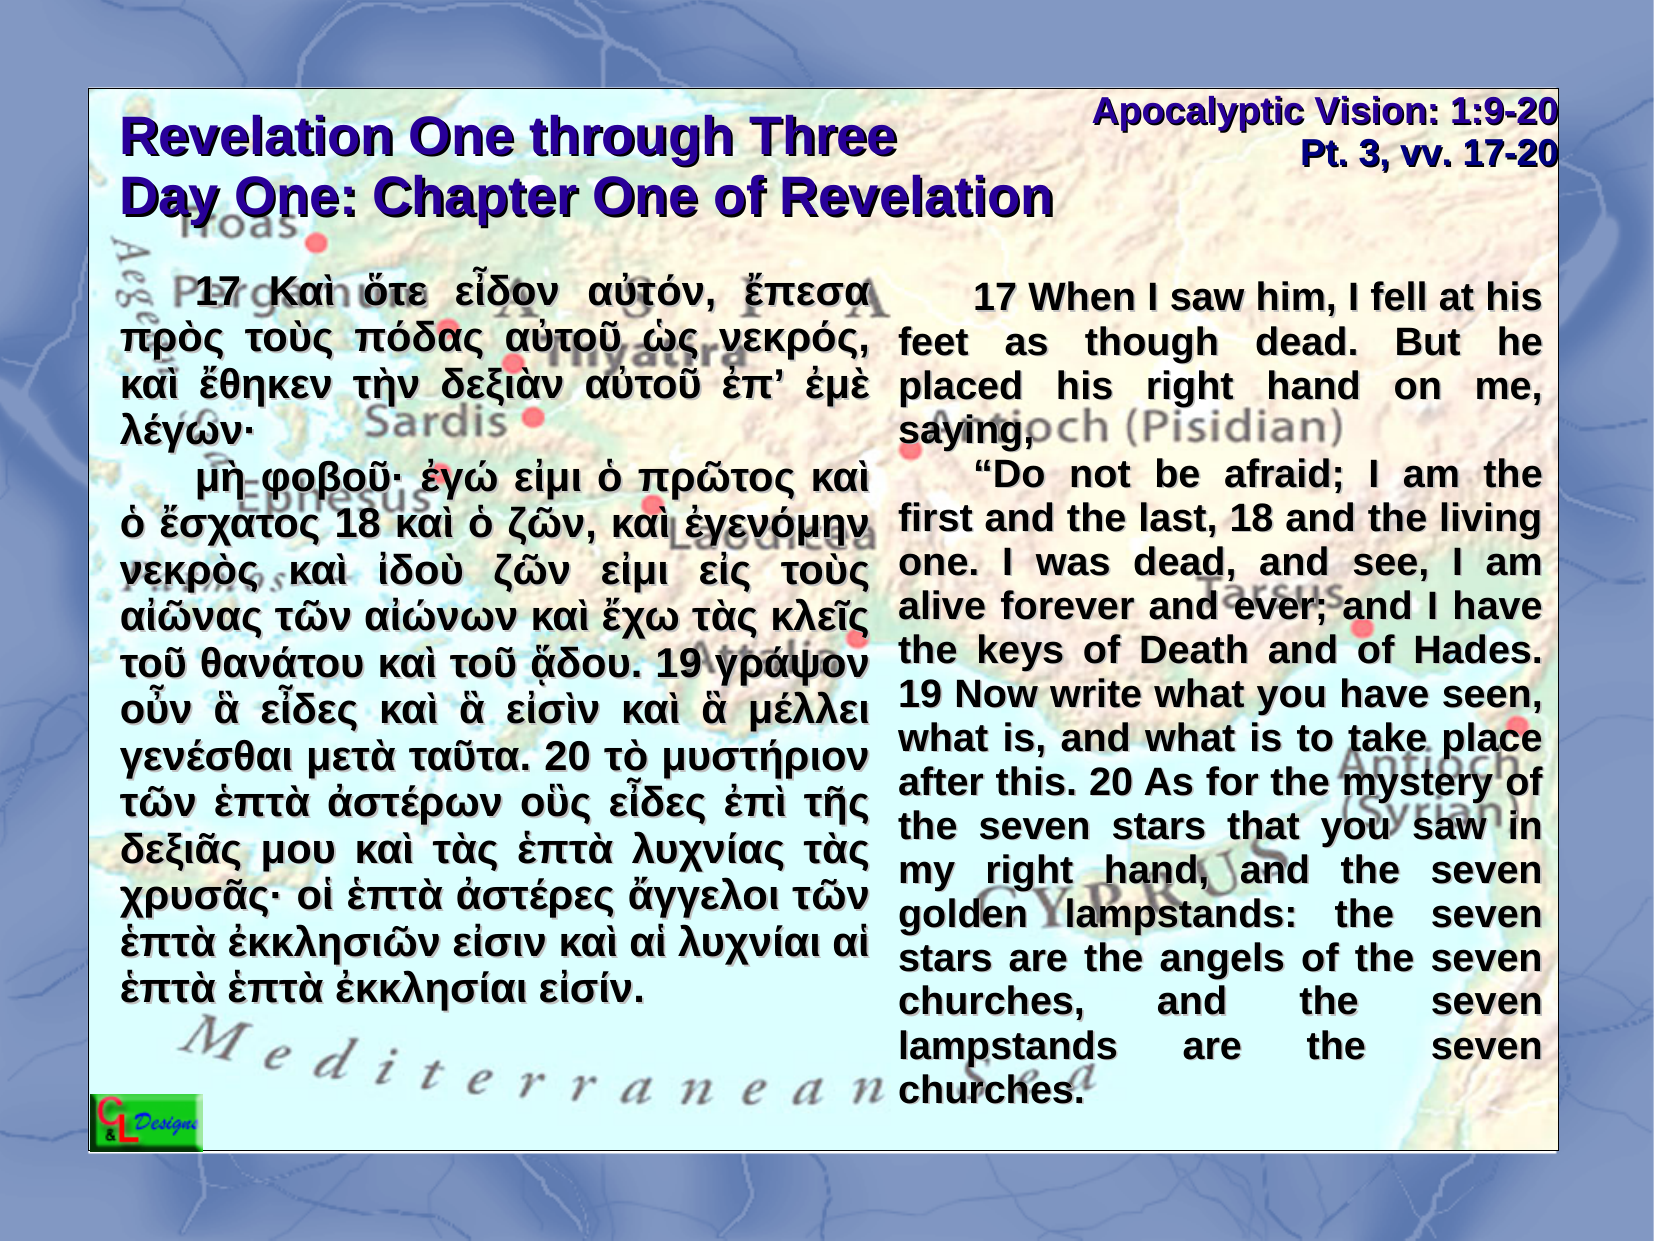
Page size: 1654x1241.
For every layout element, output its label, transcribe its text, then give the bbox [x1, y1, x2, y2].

text_box 17 When I saw him, I fell at his feet as though dead. But he placed his right hand on me, saying, “Do not be afraid; I am the first and the last, 18 and the living one. I was dead, and see, I am alive forever and ever; and I have the keys of Death and of Hades. 19 Now write what you have seen, what is, and what is to take place after this. 20 As for the mystery of the seven stars that you saw in my right hand, and the seven golden lampstands: the seven stars are the angels of the seven churches, and the seven lampstands are the seven churches. [883, 265, 1559, 1143]
text_box 17 Καὶ ὅτε εἶδον αὐτόν, ἔπεσα πρὸς τοὺς πόδας αὐτοῦ ὡς νεκρός, καὶ ἔθηκεν τὴν δεξιὰν αὐτοῦ ἐπʼ ἐμὲ λέγων· μὴ φοβοῦ· ἐγώ εἰμι ὁ πρῶτος καὶ ὁ ἔσχατος 18 καὶ ὁ ζῶν, καὶ ἐγενόμην νεκρὸς καὶ ἰδοὺ ζῶν εἰμι εἰς τοὺς αἰῶνας τῶν αἰώνων καὶ ἔχω τὰς κλεῖς τοῦ θανάτου καὶ τοῦ ᾅδου. 19 γράψον οὖν ἃ εἶδες καὶ ἃ εἰσὶν καὶ ἃ μέλλει γενέσθαι μετὰ ταῦτα. 20 τὸ μυστήριον τῶν ἑπτὰ ἀστέρων οὓς εἶδες ἐπὶ τῆς δεξιᾶς μου καὶ τὰς ἑπτὰ λυχνίας τὰς χρυσᾶς· οἱ ἑπτὰ ἀστέρες ἄγγελοι τῶν ἑπτὰ ἐκκλησιῶν εἰσιν καὶ αἱ λυχνίαι αἱ ἑπτὰ ἑπτὰ ἐκκλησίαι εἰσίν. [105, 260, 886, 1035]
title Revelation One through Three Day One: Chapter One of Revelation [119, 90, 1081, 265]
picture [0, 0, 1654, 1241]
text_box Apocalyptic Vision: 1:9-20 Pt. 3, vv. 17-20 [1078, 88, 1559, 175]
